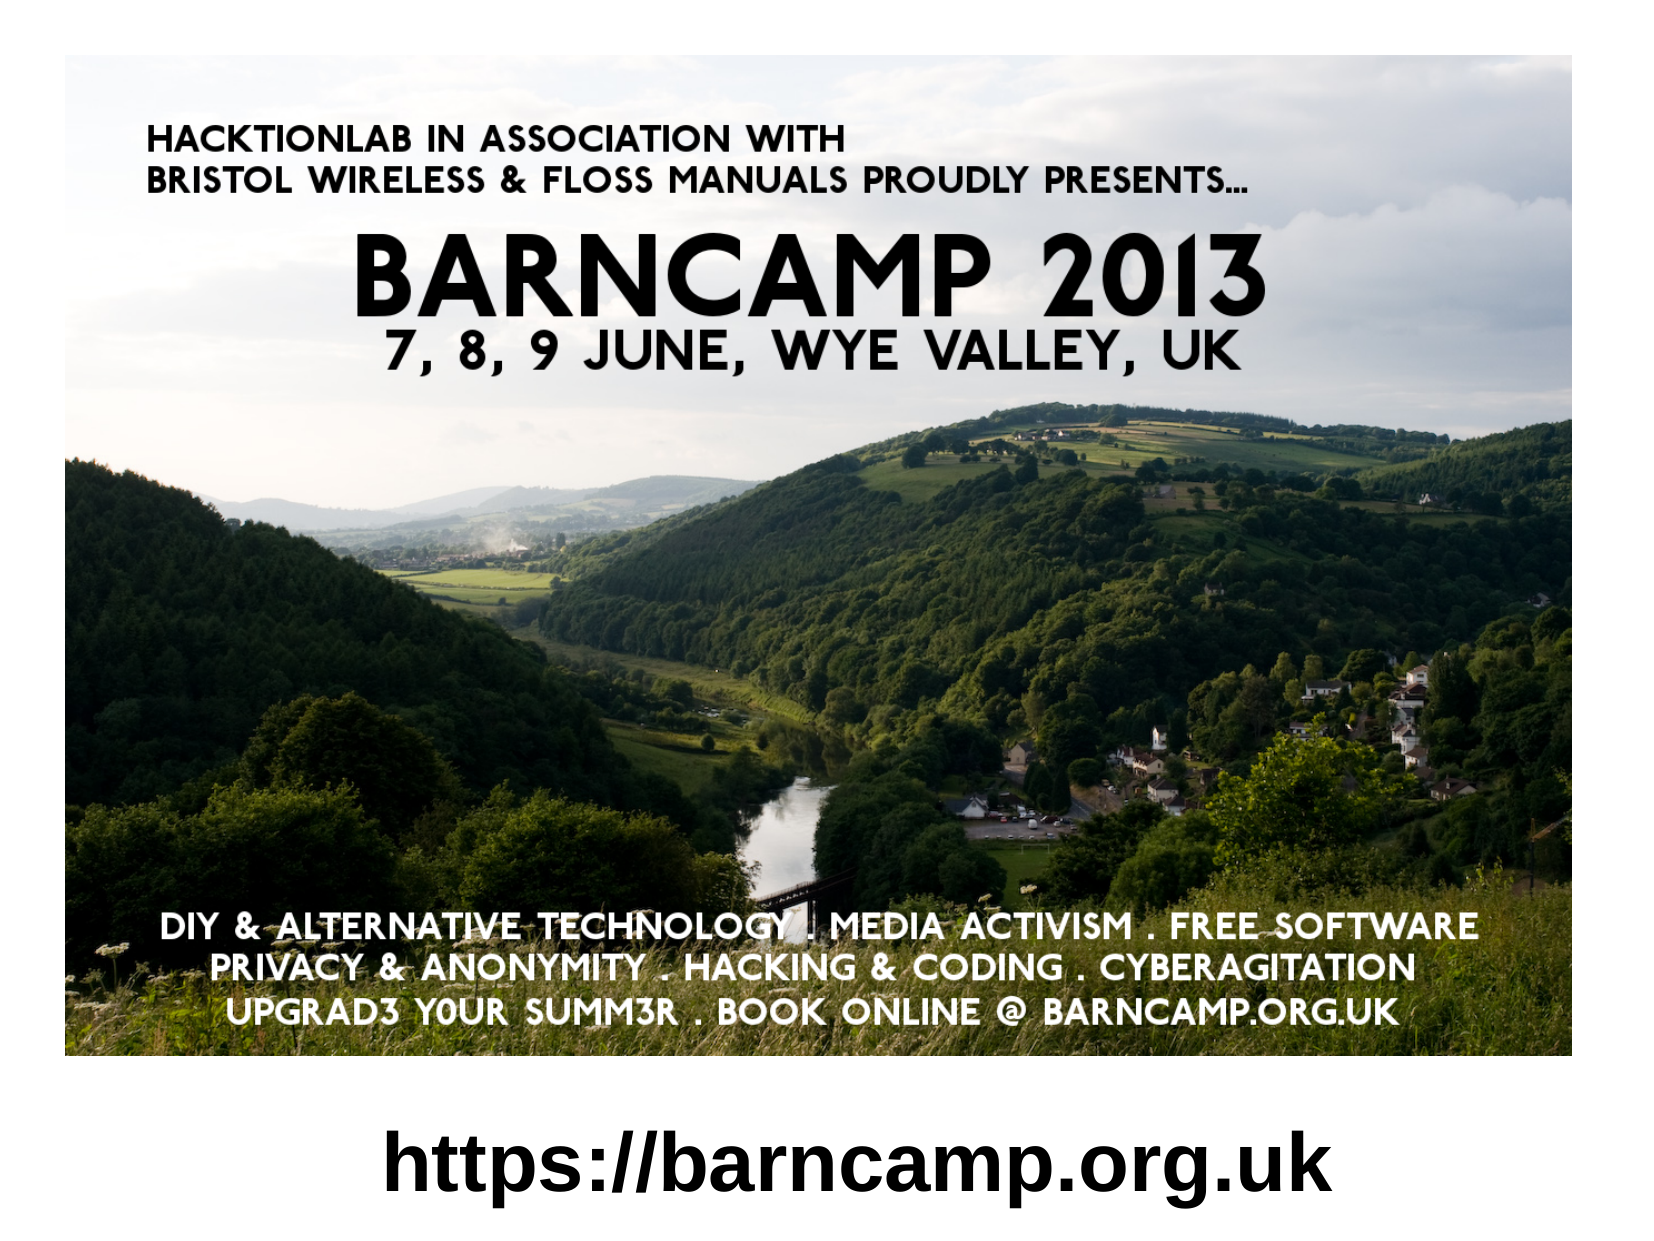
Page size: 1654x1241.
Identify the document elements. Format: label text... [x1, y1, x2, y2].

picture [65, 55, 1572, 1056]
text_box https://barncamp.org.uk [366, 1109, 1350, 1218]
